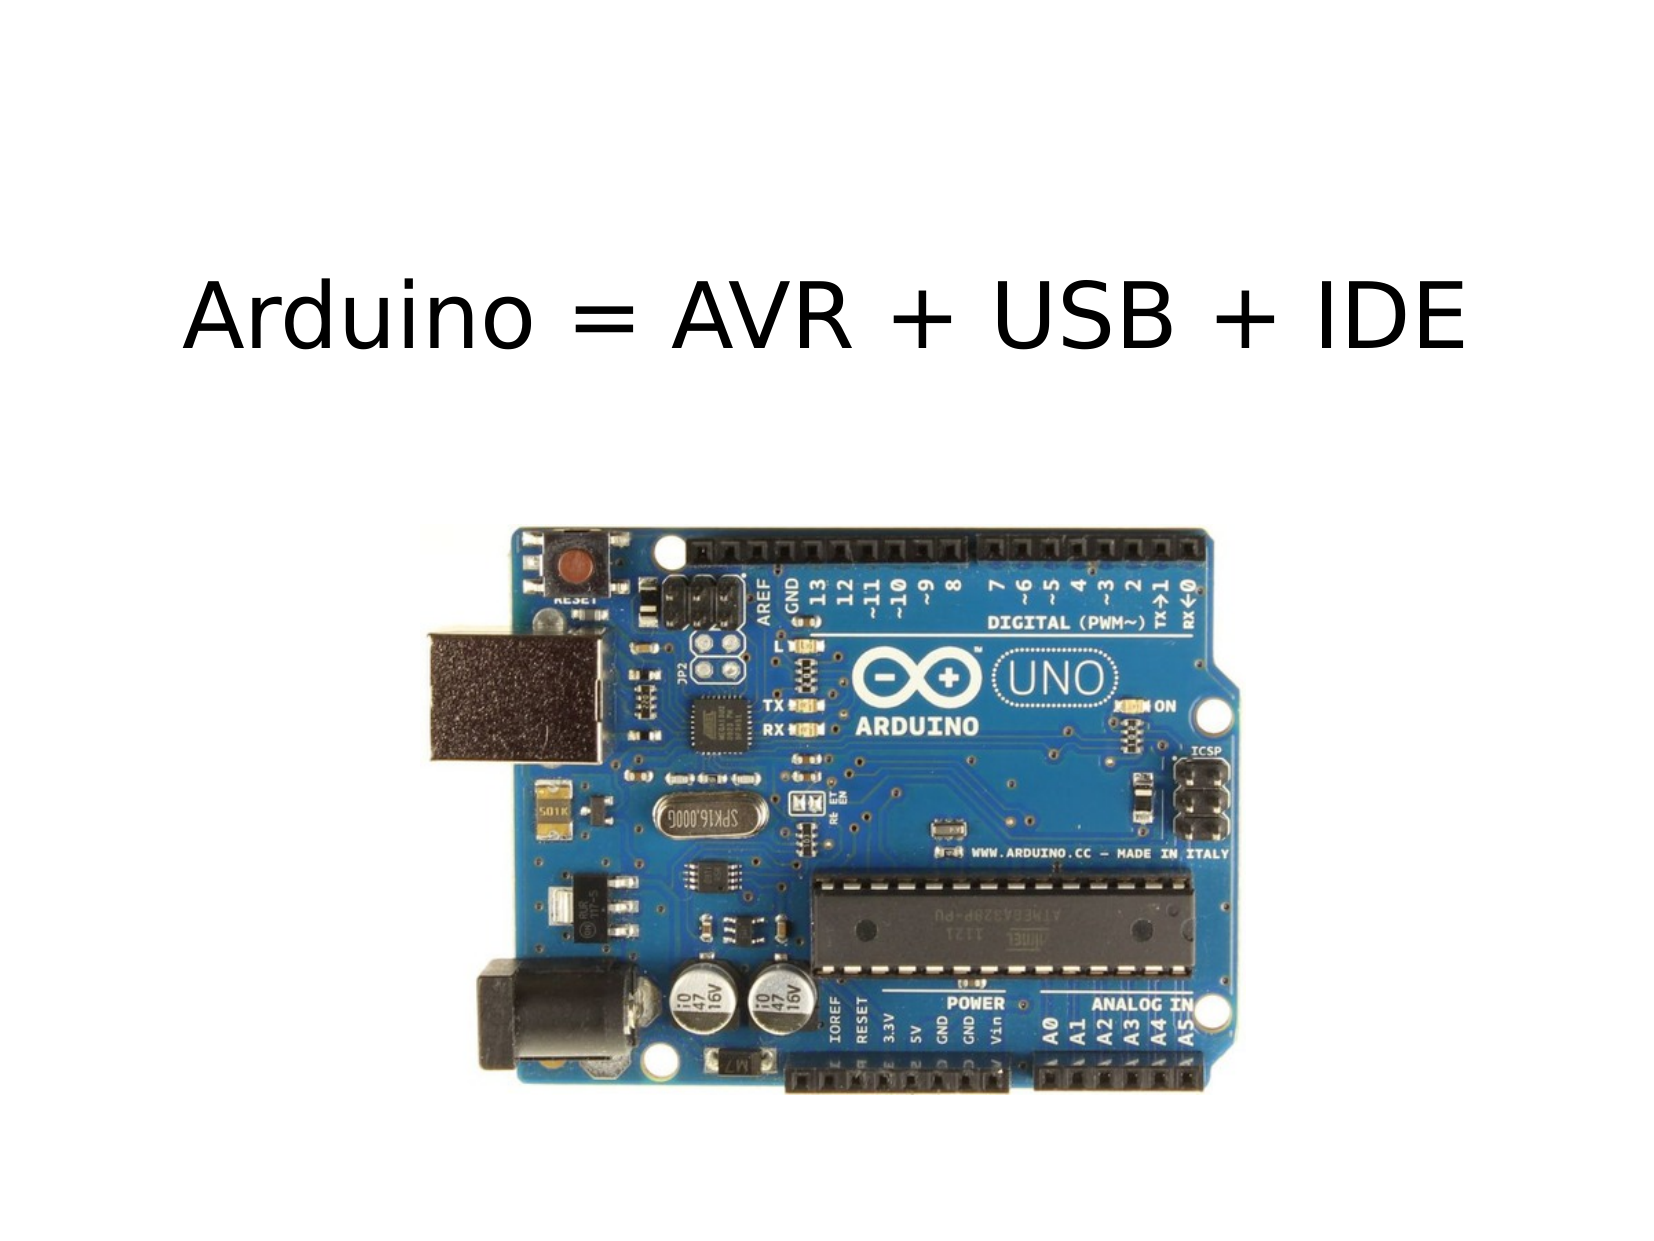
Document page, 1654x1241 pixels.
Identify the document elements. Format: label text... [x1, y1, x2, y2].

title Arduino = AVR + USB + IDE [0, 212, 1654, 421]
picture [420, 524, 1246, 1096]
